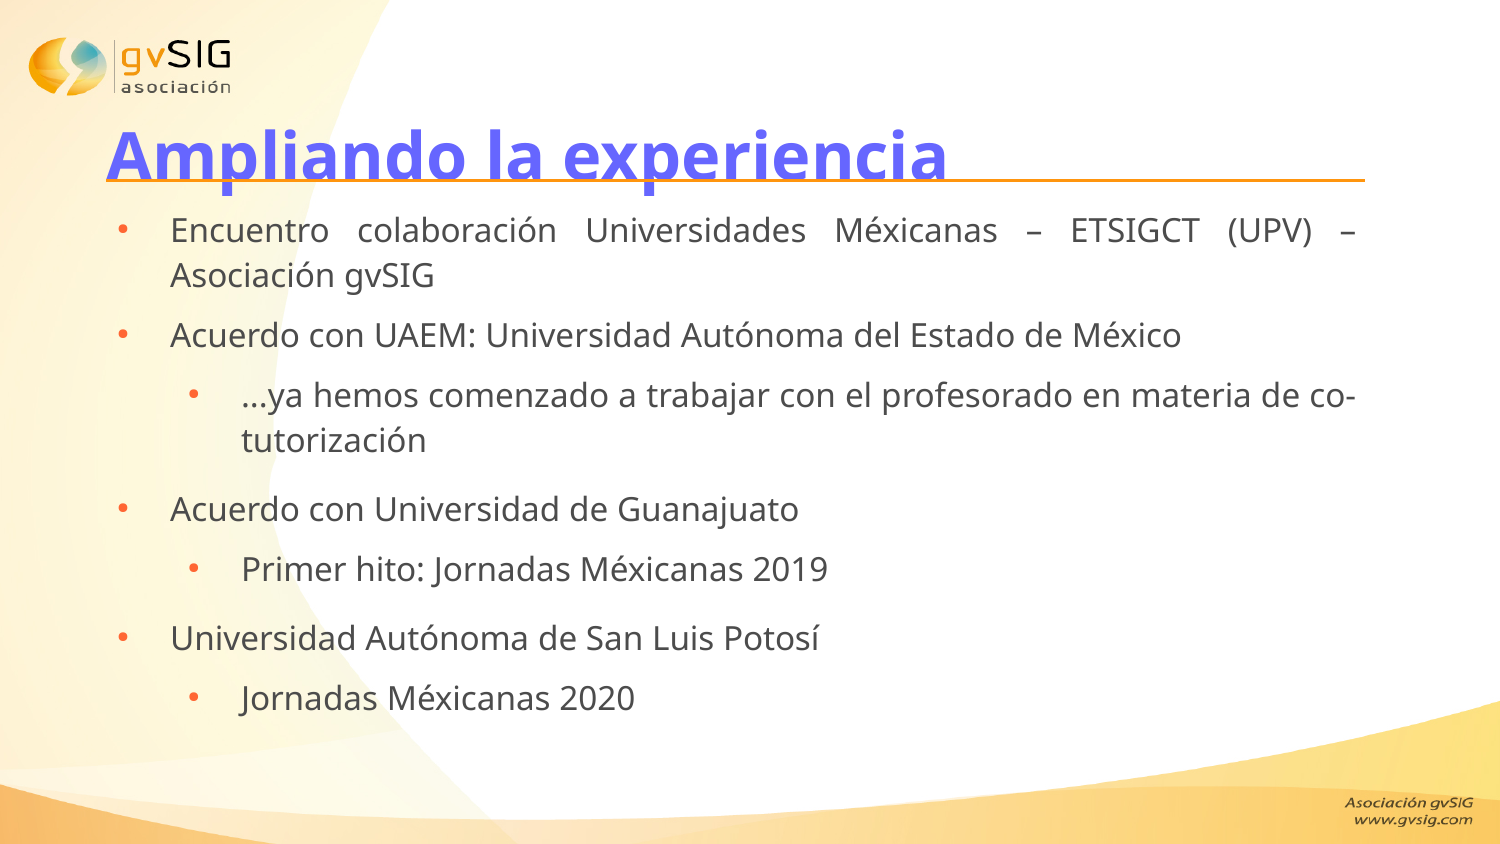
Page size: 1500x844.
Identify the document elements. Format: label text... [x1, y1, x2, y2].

picture [0, 0, 1500, 844]
list Encuentro colaboración Universidades Méxicanas – ETSIGCT (UPV) – Asociación gvSIG Acuerdo con UAEM: Universidad Autónoma del Estado de México ...ya hemos comenzado a trabajar con el profesorado en materia de co-tutorización Acuerdo con Universidad de Guanajuato Primer hito: Jornadas Méxicanas 2019 Universidad Autónoma de San Luis Potosí Jornadas Méxicanas 2020 [99, 129, 1359, 770]
title Ampliando la experiencia [106, 115, 1457, 193]
